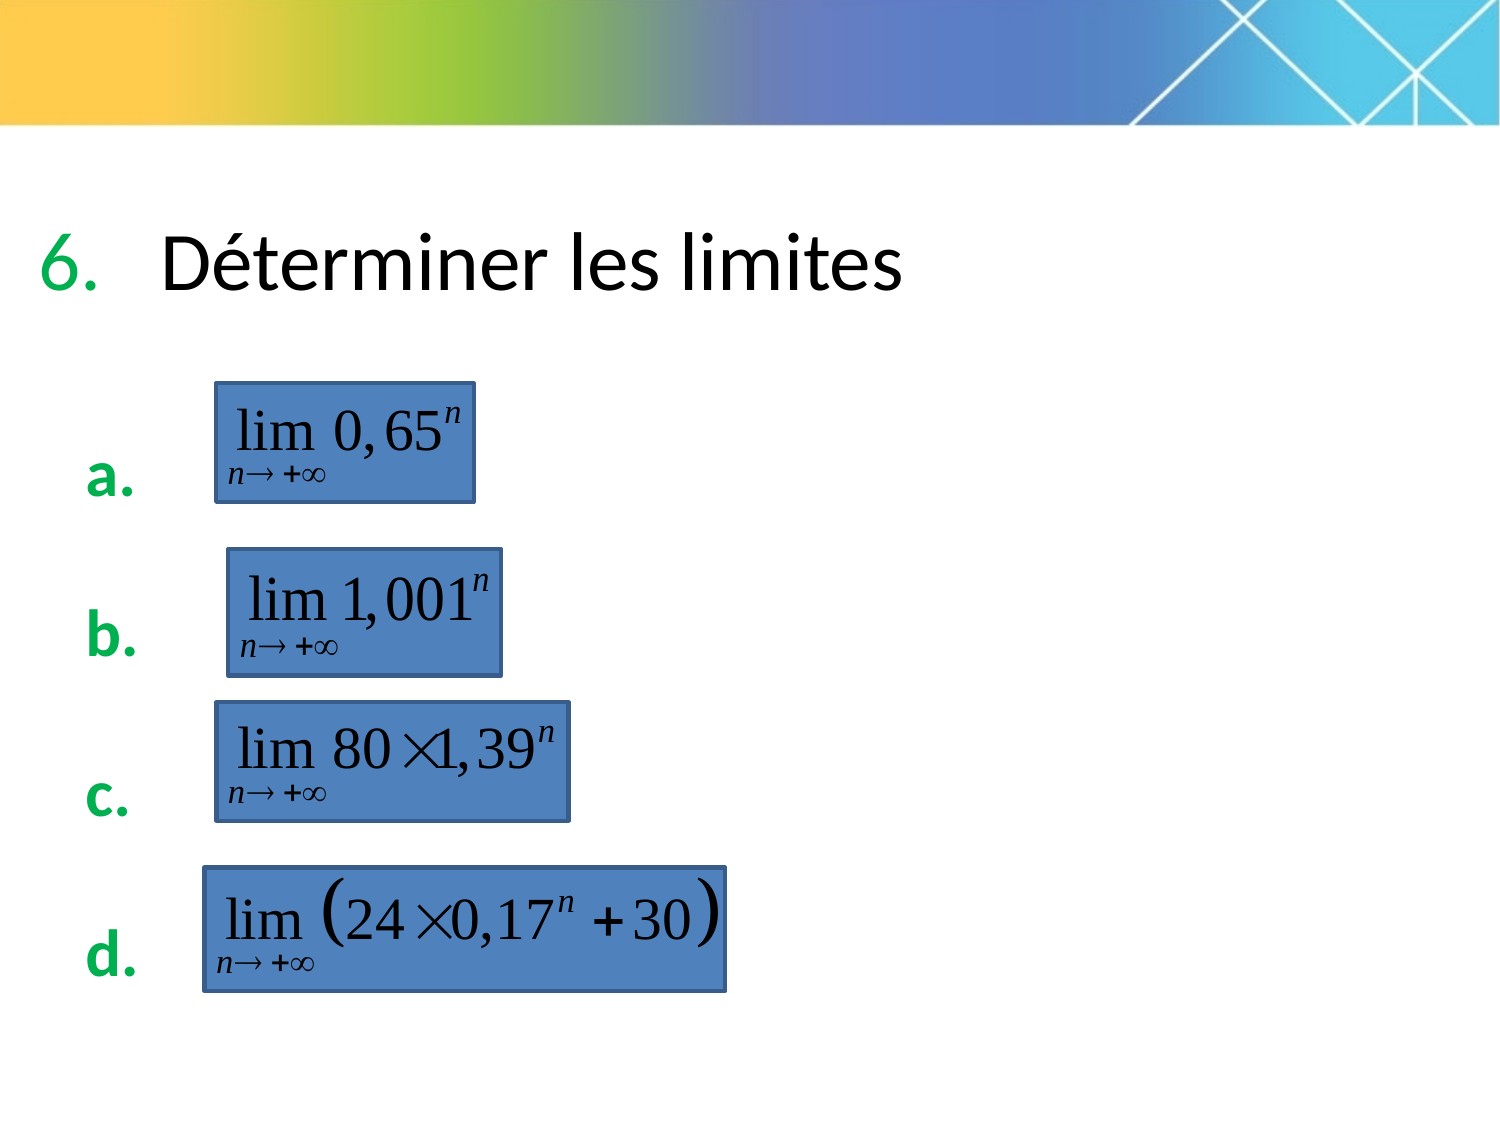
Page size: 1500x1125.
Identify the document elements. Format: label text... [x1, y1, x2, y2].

chart [206, 869, 724, 989]
text_box Déterminer les limites [23, 164, 1500, 351]
text_box a. b. c. d. [70, 342, 1465, 1004]
chart [218, 704, 567, 819]
chart [230, 550, 499, 674]
chart [218, 385, 472, 500]
